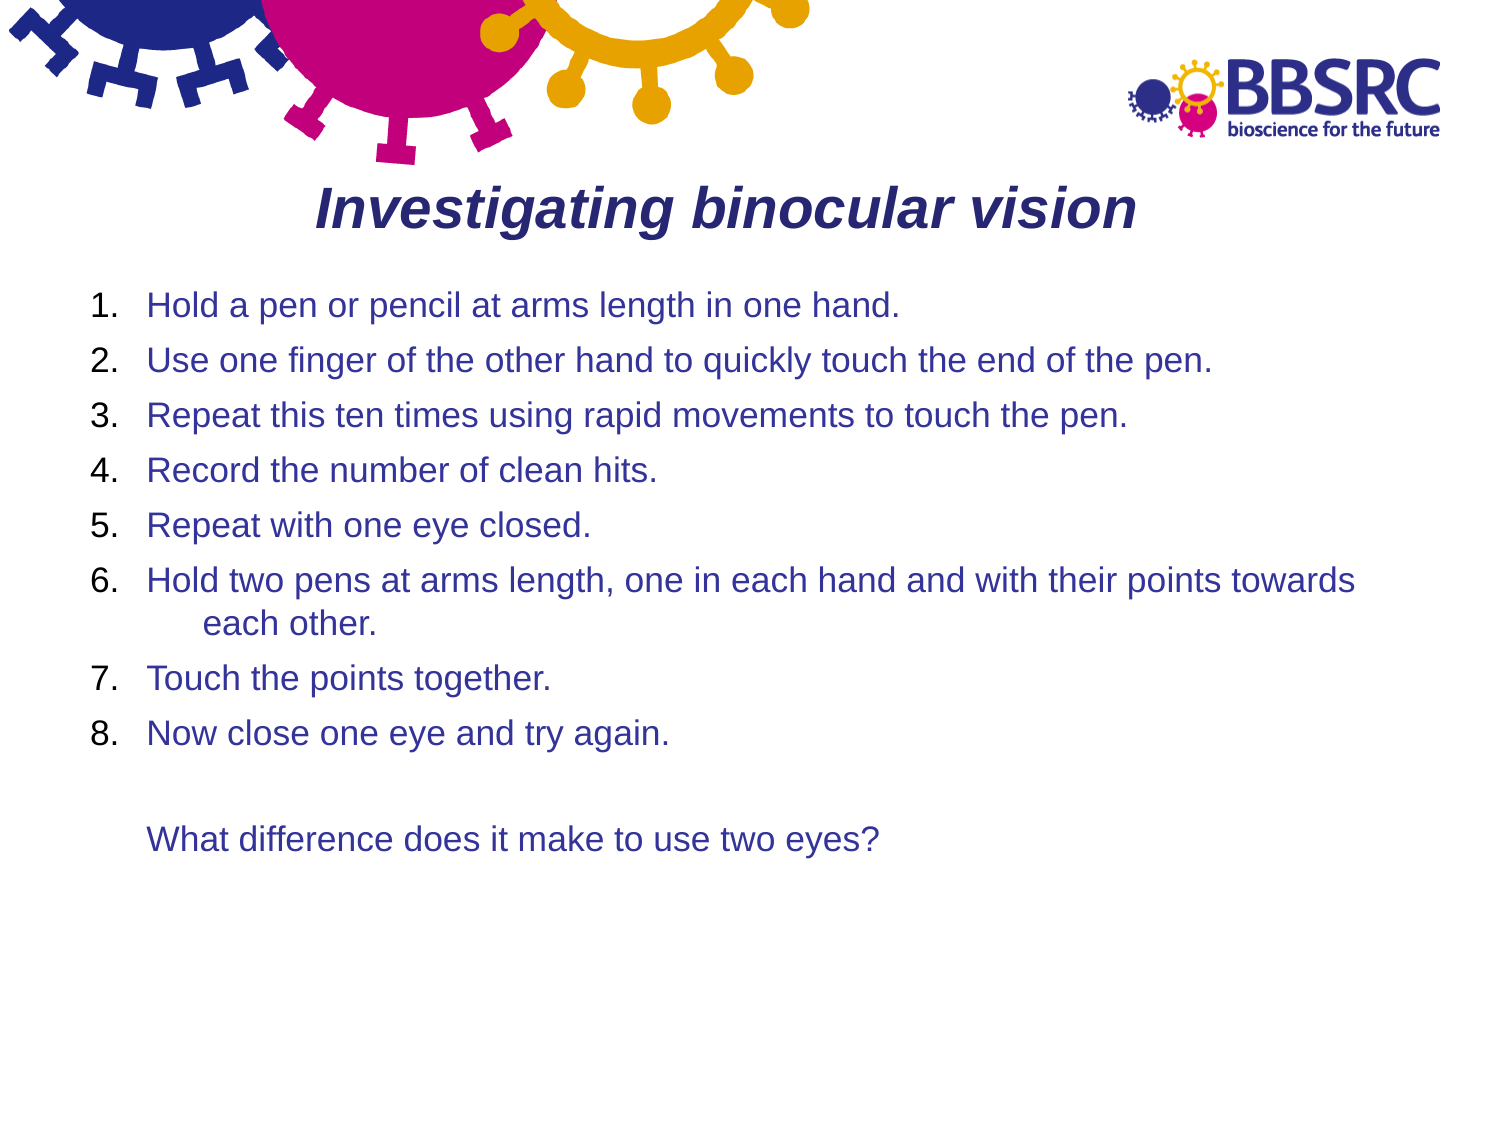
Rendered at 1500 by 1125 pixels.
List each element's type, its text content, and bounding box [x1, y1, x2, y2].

list Hold a pen or pencil at arms length in one hand. Use one finger of the other hand to quickly touch the end of the pen. Repeat this ten times using rapid movements to touch the pen. Record the number of clean hits. Repeat with one eye closed. Hold two pens at arms length, one in each hand and with their points towards each other. Touch the points together. Now close one eye and try again. What difference does it make to use two eyes? [75, 274, 1426, 1106]
title Investigating binocular vision [29, 163, 1426, 279]
